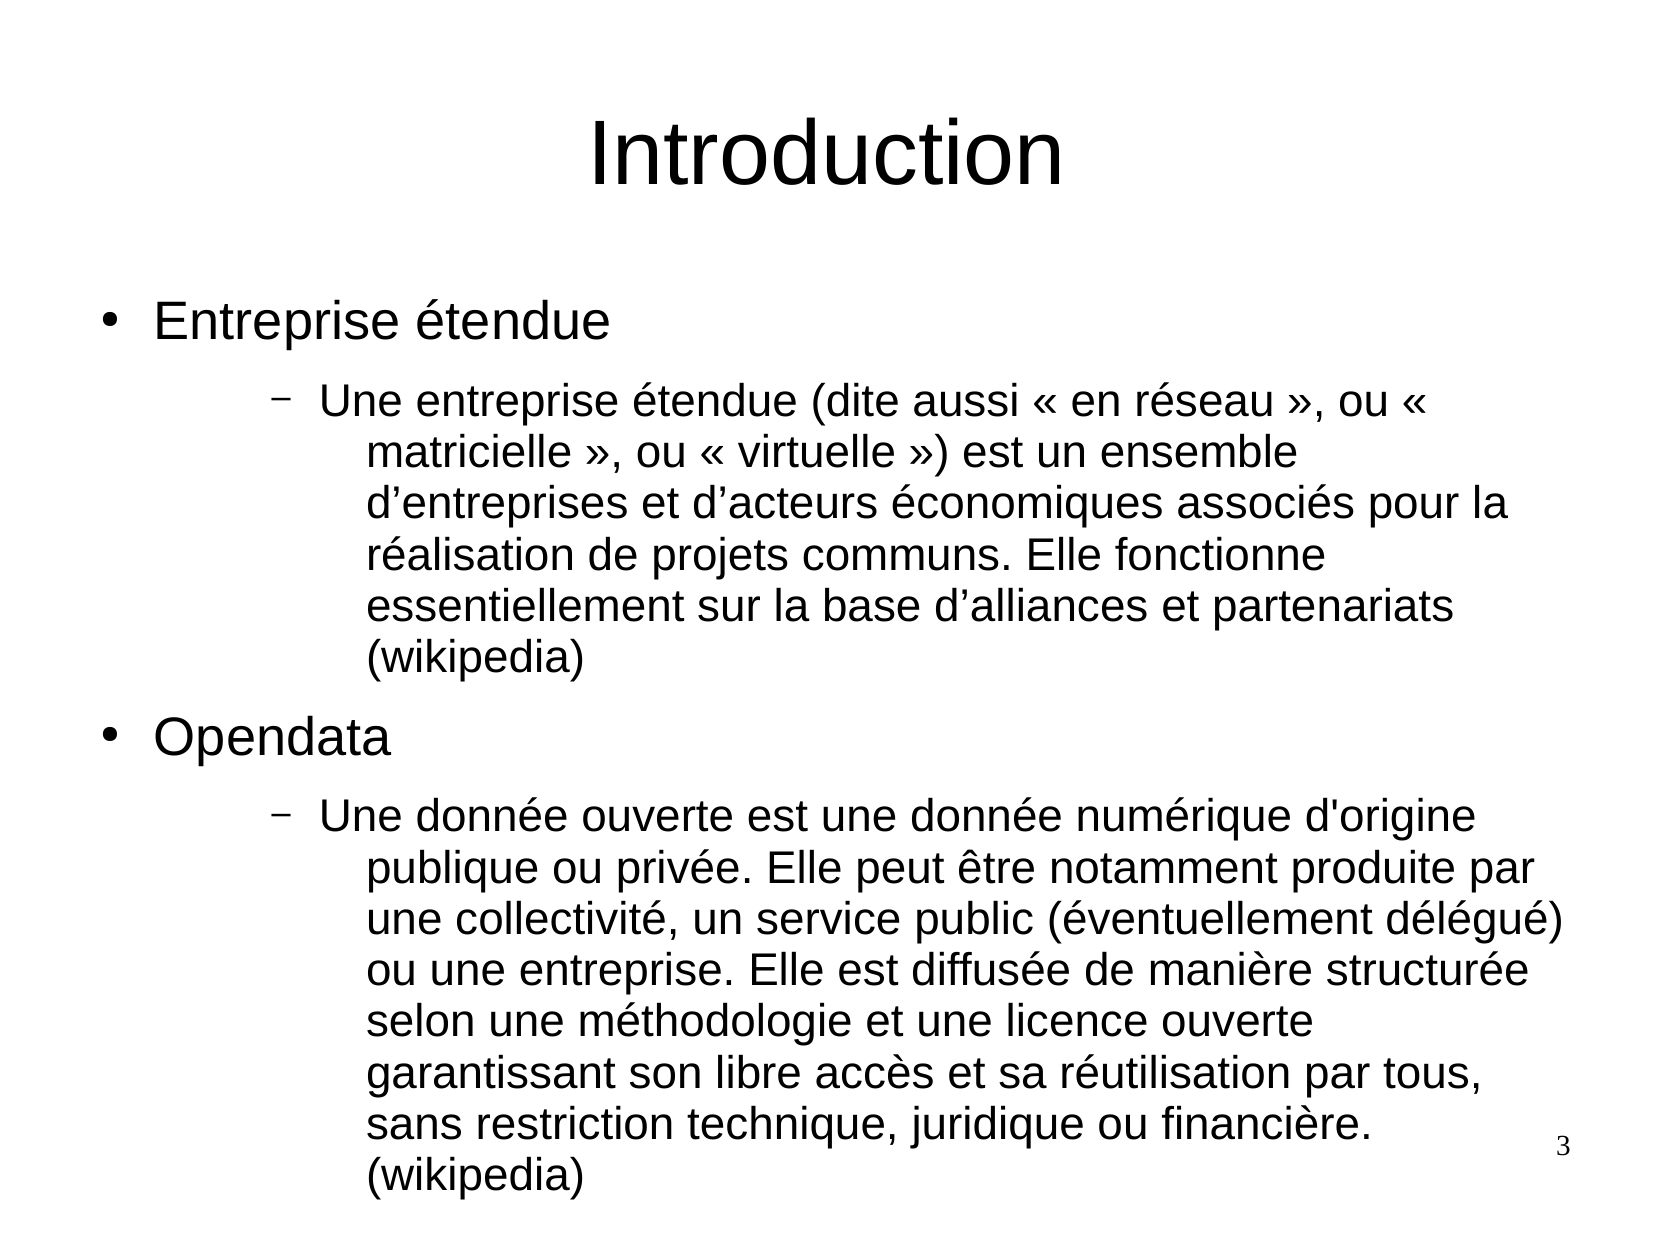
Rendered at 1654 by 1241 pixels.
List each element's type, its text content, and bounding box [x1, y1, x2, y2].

list Entreprise étendue Une entreprise étendue (dite aussi « en réseau », ou « matricielle », ou « virtuelle ») est un ensemble d’entreprises et d’acteurs économiques associés pour la réalisation de projets communs. Elle fonctionne essentiellement sur la base d’alliances et partenariats (wikipedia) Opendata Une donnée ouverte est une donnée numérique d'origine publique ou privée. Elle peut être notamment produite par une collectivité, un service public (éventuellement délégué) ou une entreprise. Elle est diffusée de manière structurée selon une méthodologie et une licence ouverte garantissant son libre accès et sa réutilisation par tous, sans restriction technique, juridique ou financière. (wikipedia) [82, 290, 1571, 1201]
title Introduction [82, 49, 1571, 257]
